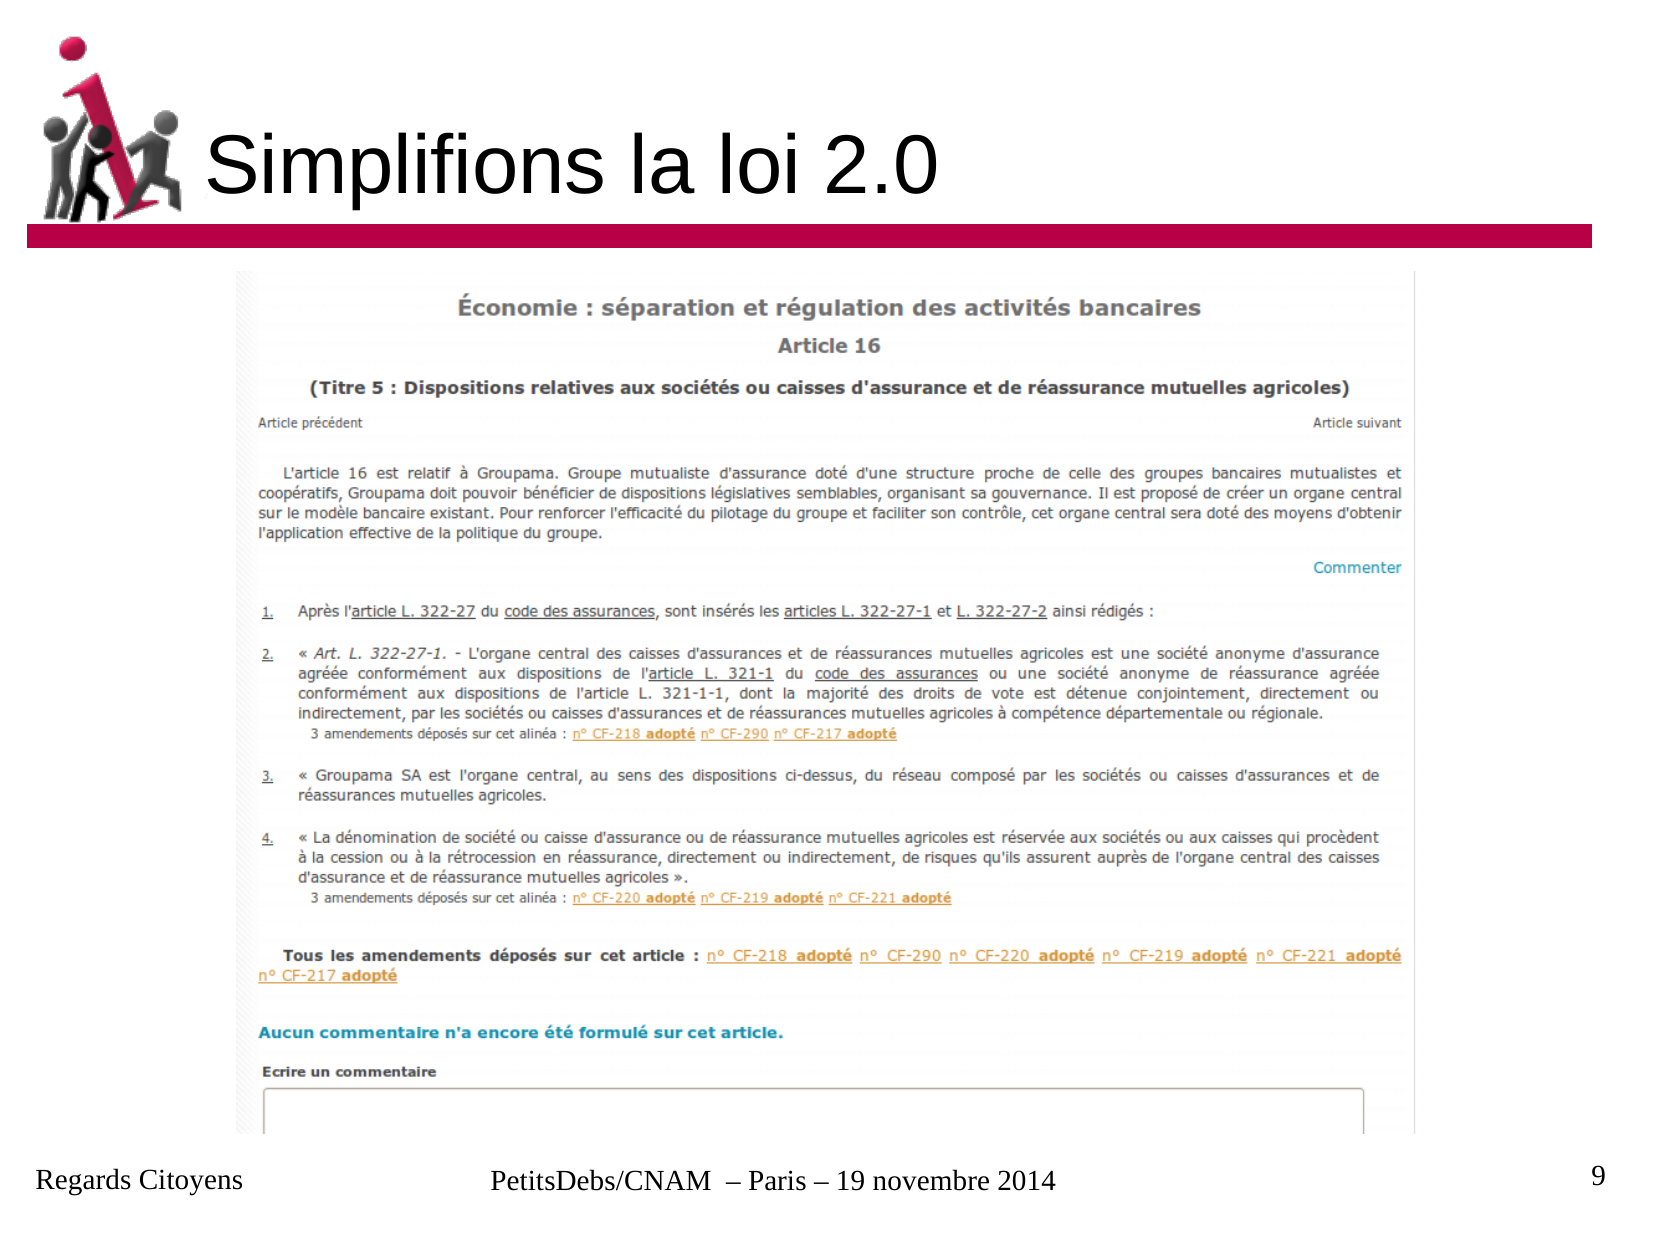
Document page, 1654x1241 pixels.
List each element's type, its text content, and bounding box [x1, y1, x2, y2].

picture [27, 31, 208, 224]
title Simplifions la loi 2.0 [204, 68, 1593, 261]
picture [236, 271, 1424, 1134]
